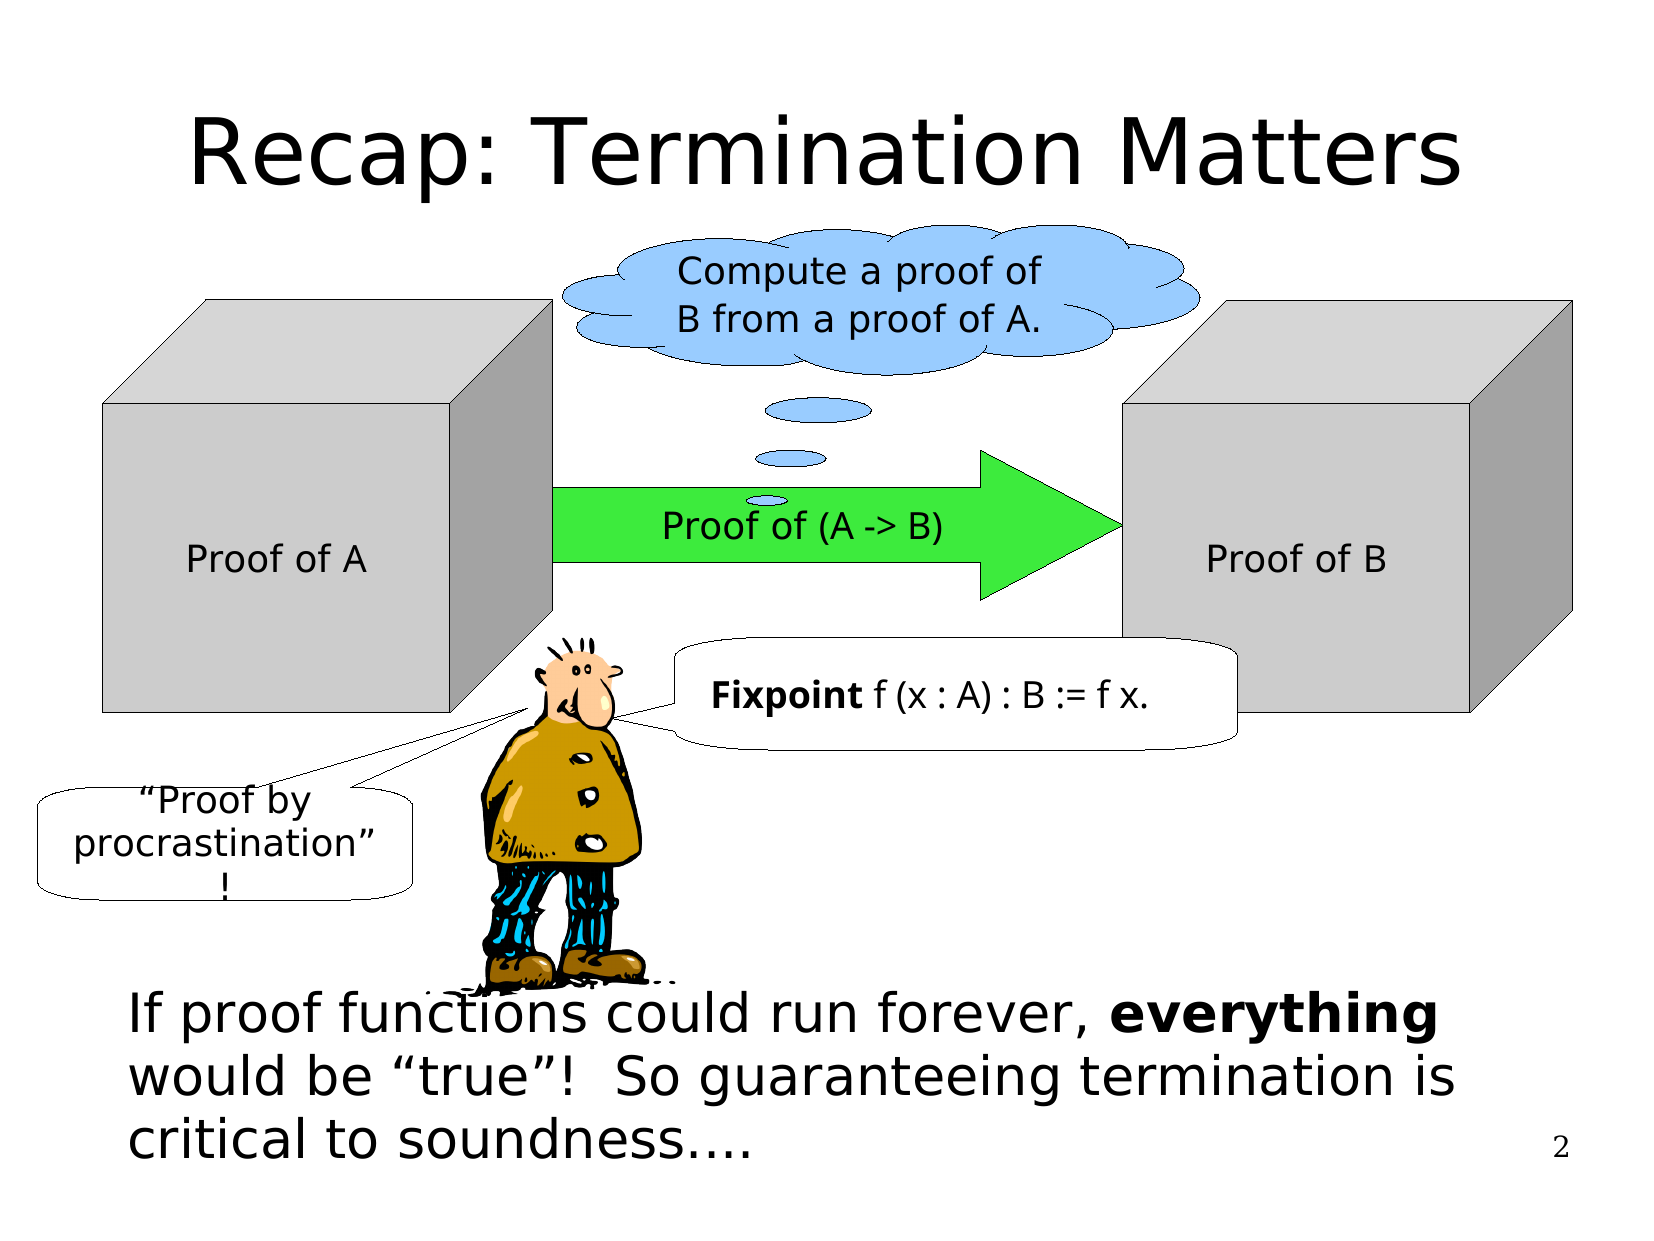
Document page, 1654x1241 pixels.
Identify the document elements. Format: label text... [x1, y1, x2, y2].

text_box “Proof by procrastination”! [37, 708, 528, 901]
title Recap: Termination Matters [82, 56, 1571, 250]
text_box Proof of B [1122, 404, 1469, 713]
text_box Proof of (A -> B) [552, 450, 1123, 601]
picture [414, 637, 676, 998]
text_box Compute a proof of B from a proof of A. [765, 397, 872, 423]
text_box Compute a proof of B from a proof of A. [562, 225, 1201, 376]
text_box If proof functions could run forever, everything would be “true”! So guaranteeing termination is critical to soundness.... [112, 975, 1576, 1179]
text_box Proof of A [102, 404, 449, 713]
text_box Compute a proof of B from a proof of A. [755, 450, 827, 467]
text_box Fixpoint f (x : A) : B := f x. [610, 637, 1238, 751]
